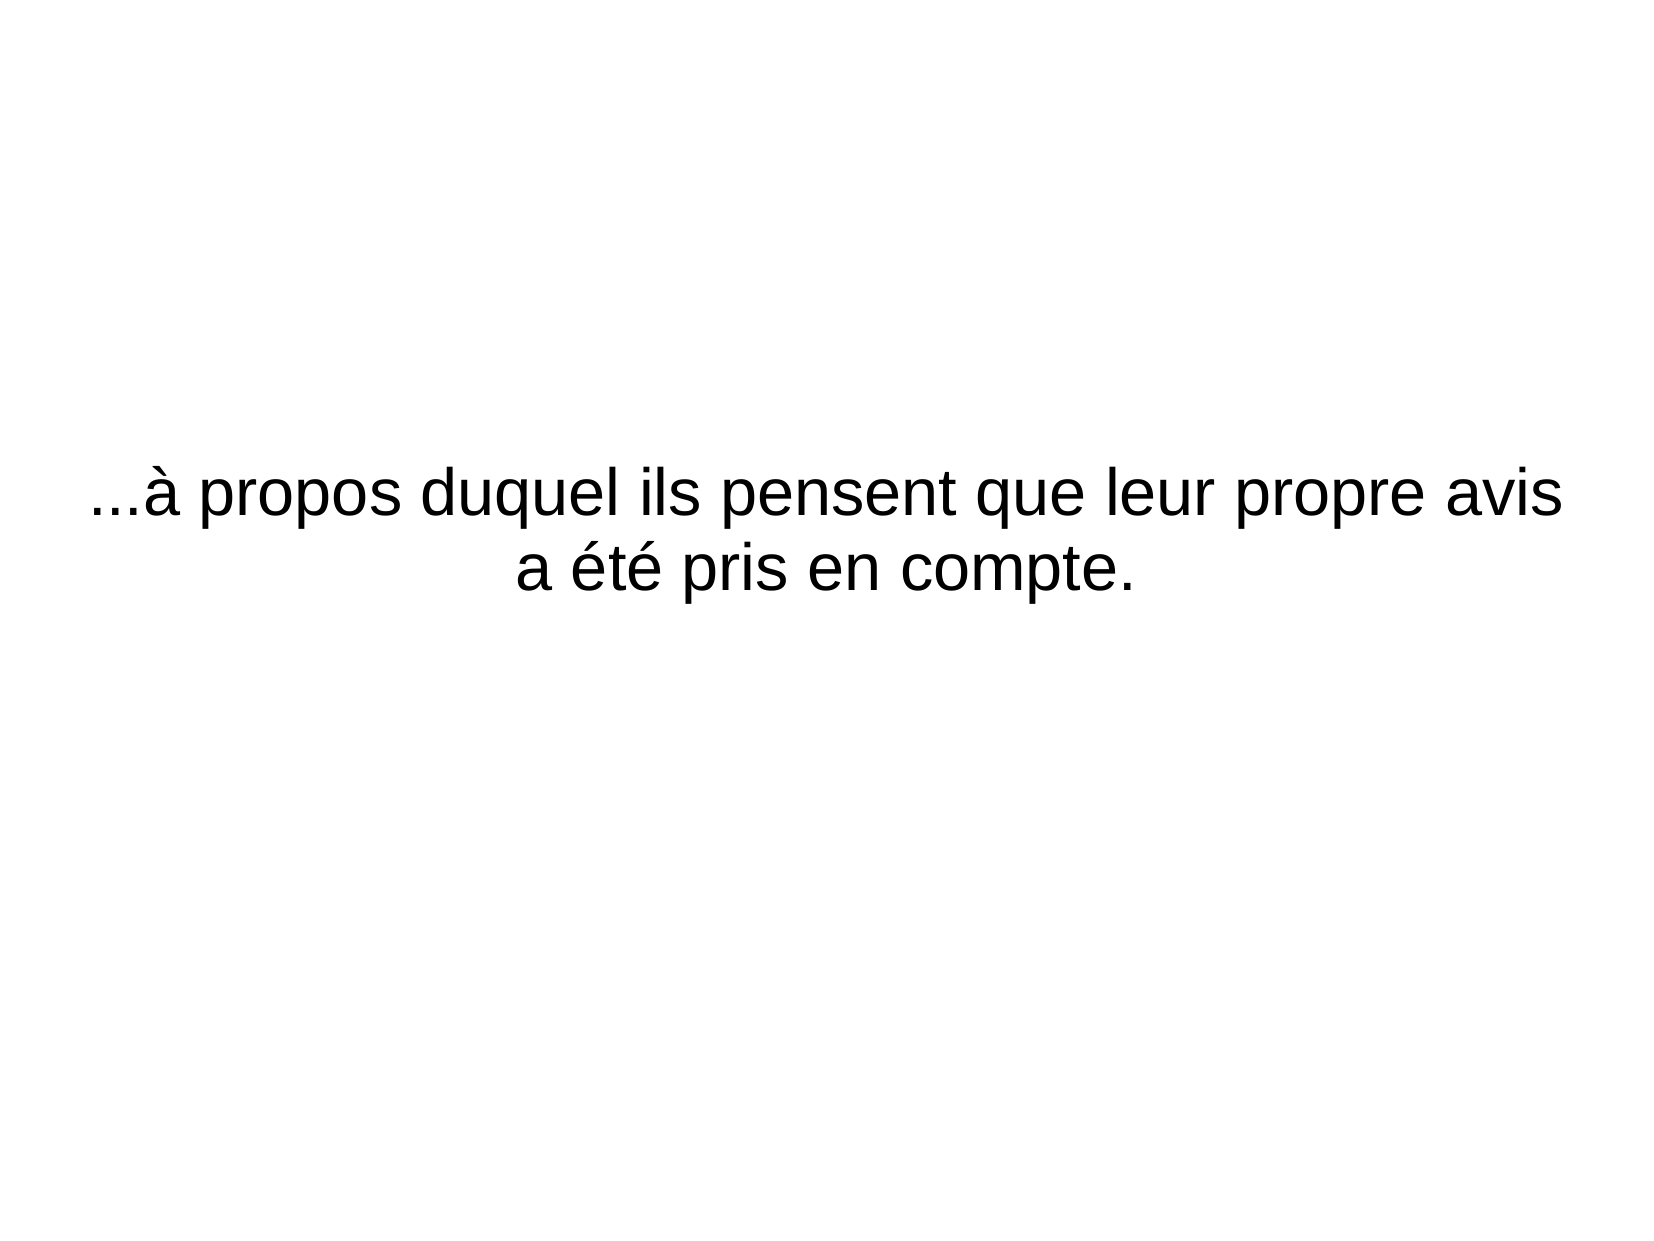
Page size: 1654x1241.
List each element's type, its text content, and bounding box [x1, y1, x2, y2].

subtitle ...à propos duquel ils pensent que leur propre avis a été pris en compte. [82, 49, 1571, 1010]
